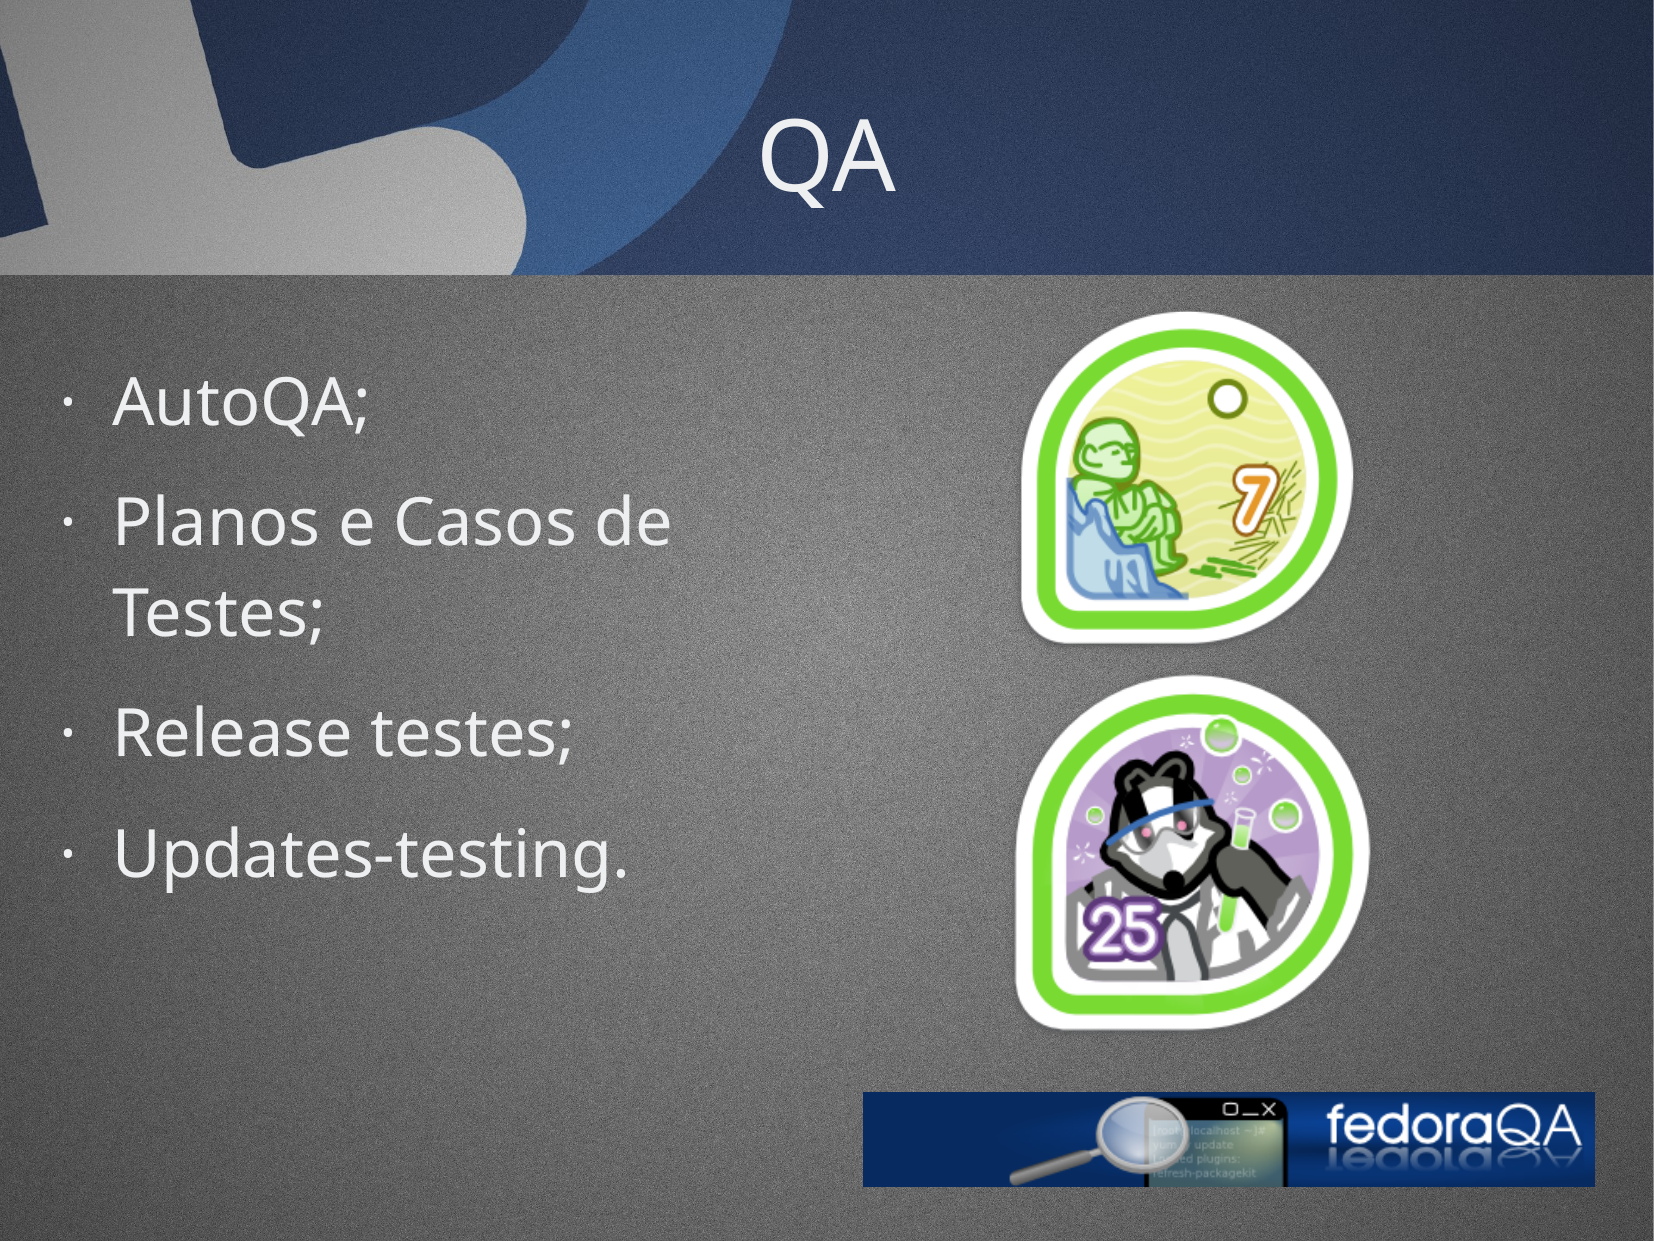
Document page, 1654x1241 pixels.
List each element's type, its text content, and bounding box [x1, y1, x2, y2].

picture [0, 0, 1654, 1241]
list AutoQA; Planos e Casos de Testes; Release testes; Updates-testing. [41, 354, 768, 1074]
title QA [82, 49, 1571, 257]
